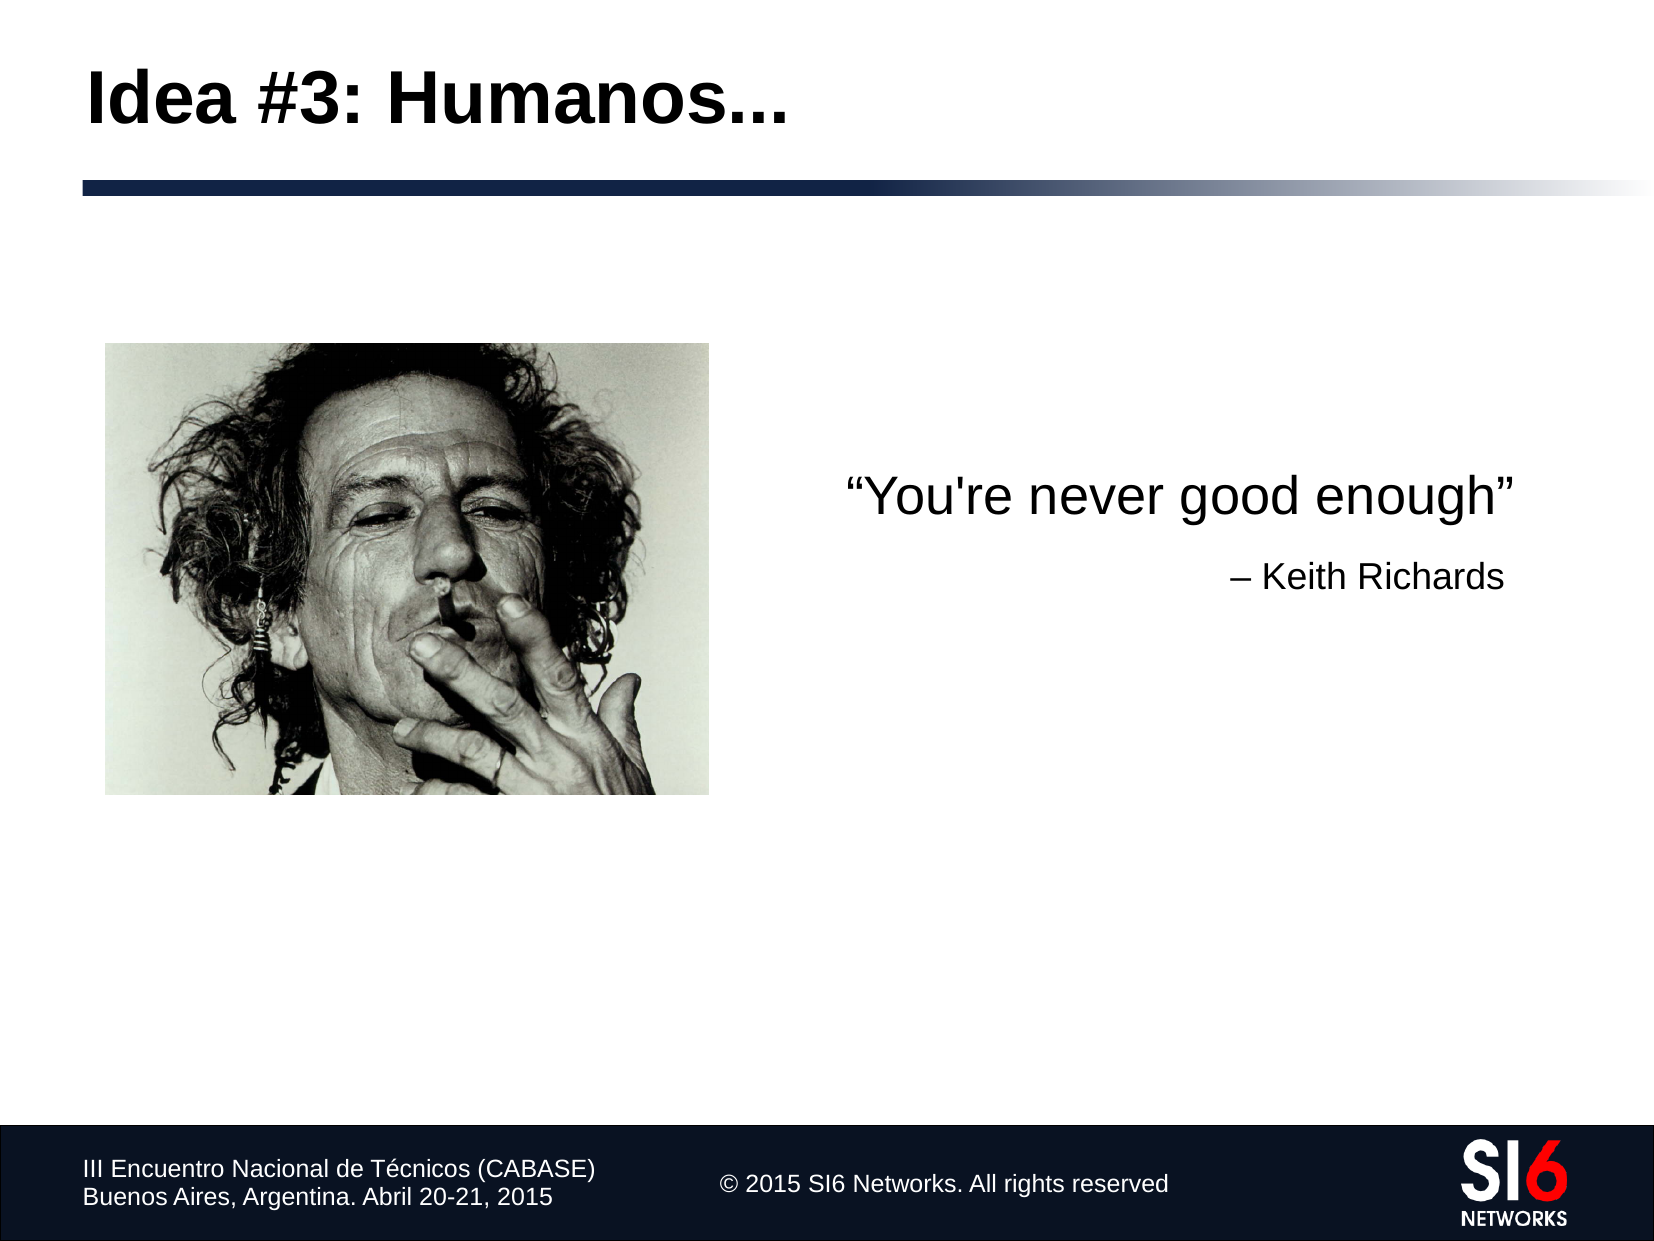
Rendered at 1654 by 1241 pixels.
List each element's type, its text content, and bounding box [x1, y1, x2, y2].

picture [1461, 1139, 1567, 1226]
picture [105, 343, 709, 796]
title Idea #3: Humanos... [86, 30, 1576, 166]
list “You're never good enough” – Keith Richards [765, 375, 1526, 752]
